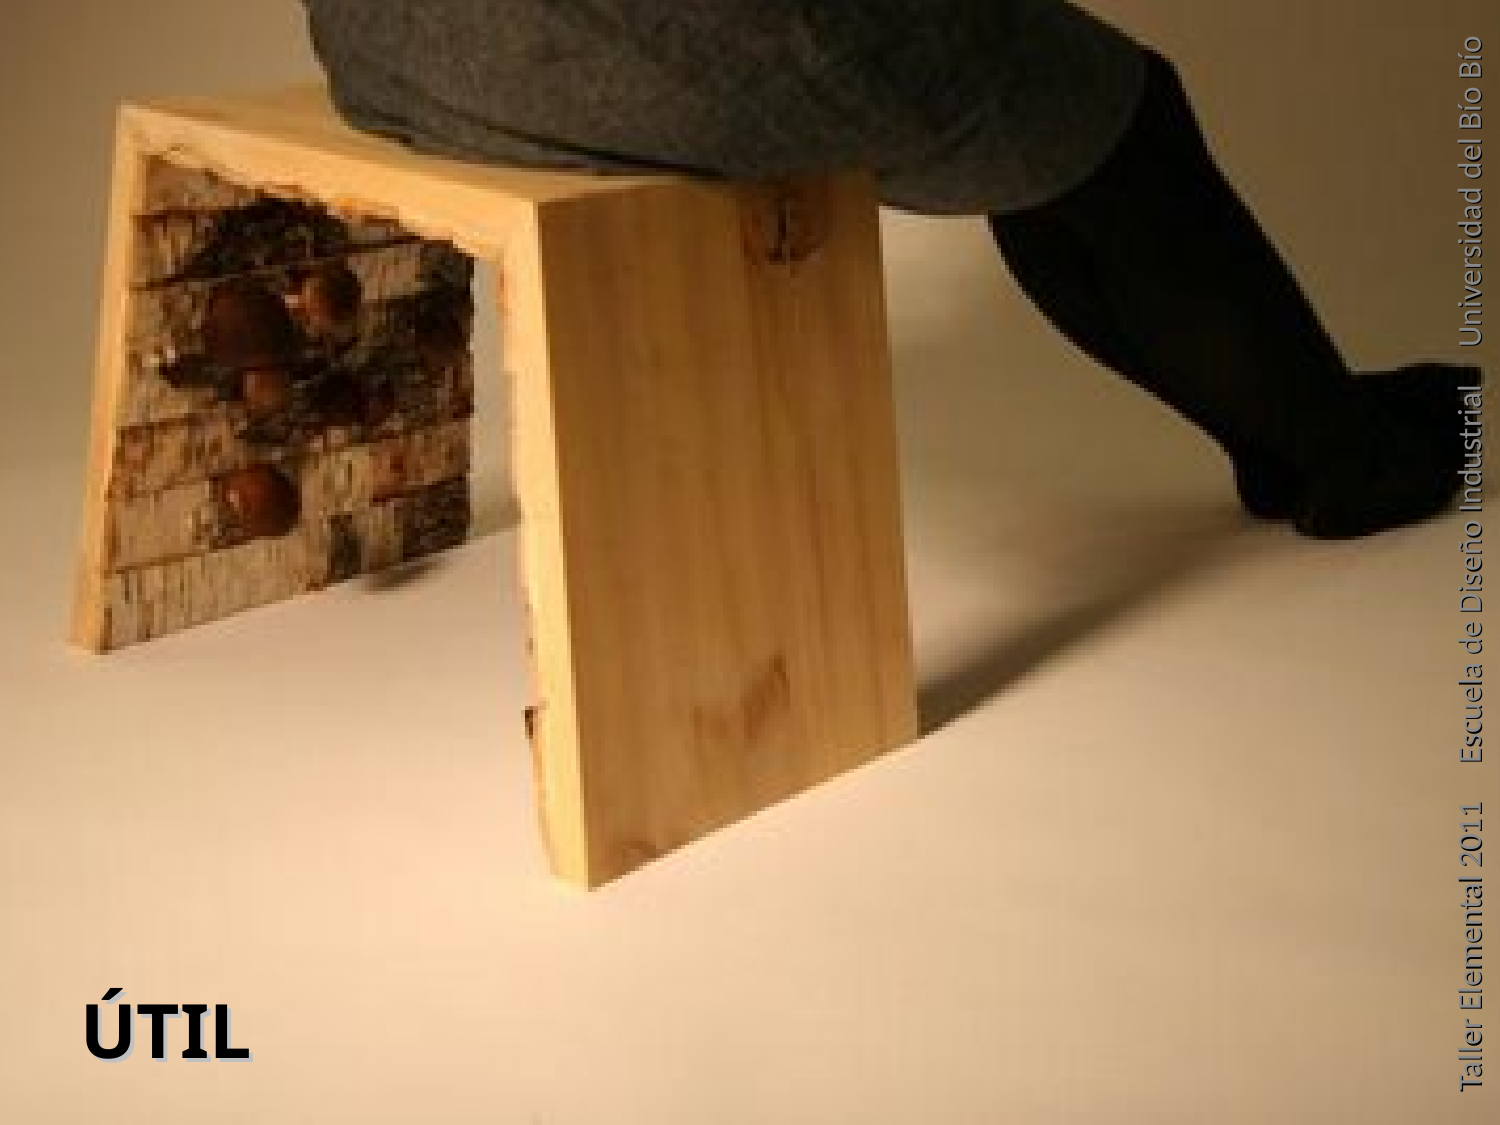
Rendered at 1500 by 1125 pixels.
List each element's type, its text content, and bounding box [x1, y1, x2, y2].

text_box Taller Elemental 2011 Escuela de Diseño Industrial Universidad del Bío Bío [1435, 0, 1500, 1106]
picture [0, 0, 1500, 1125]
text_box ÚTIL [64, 976, 762, 1083]
